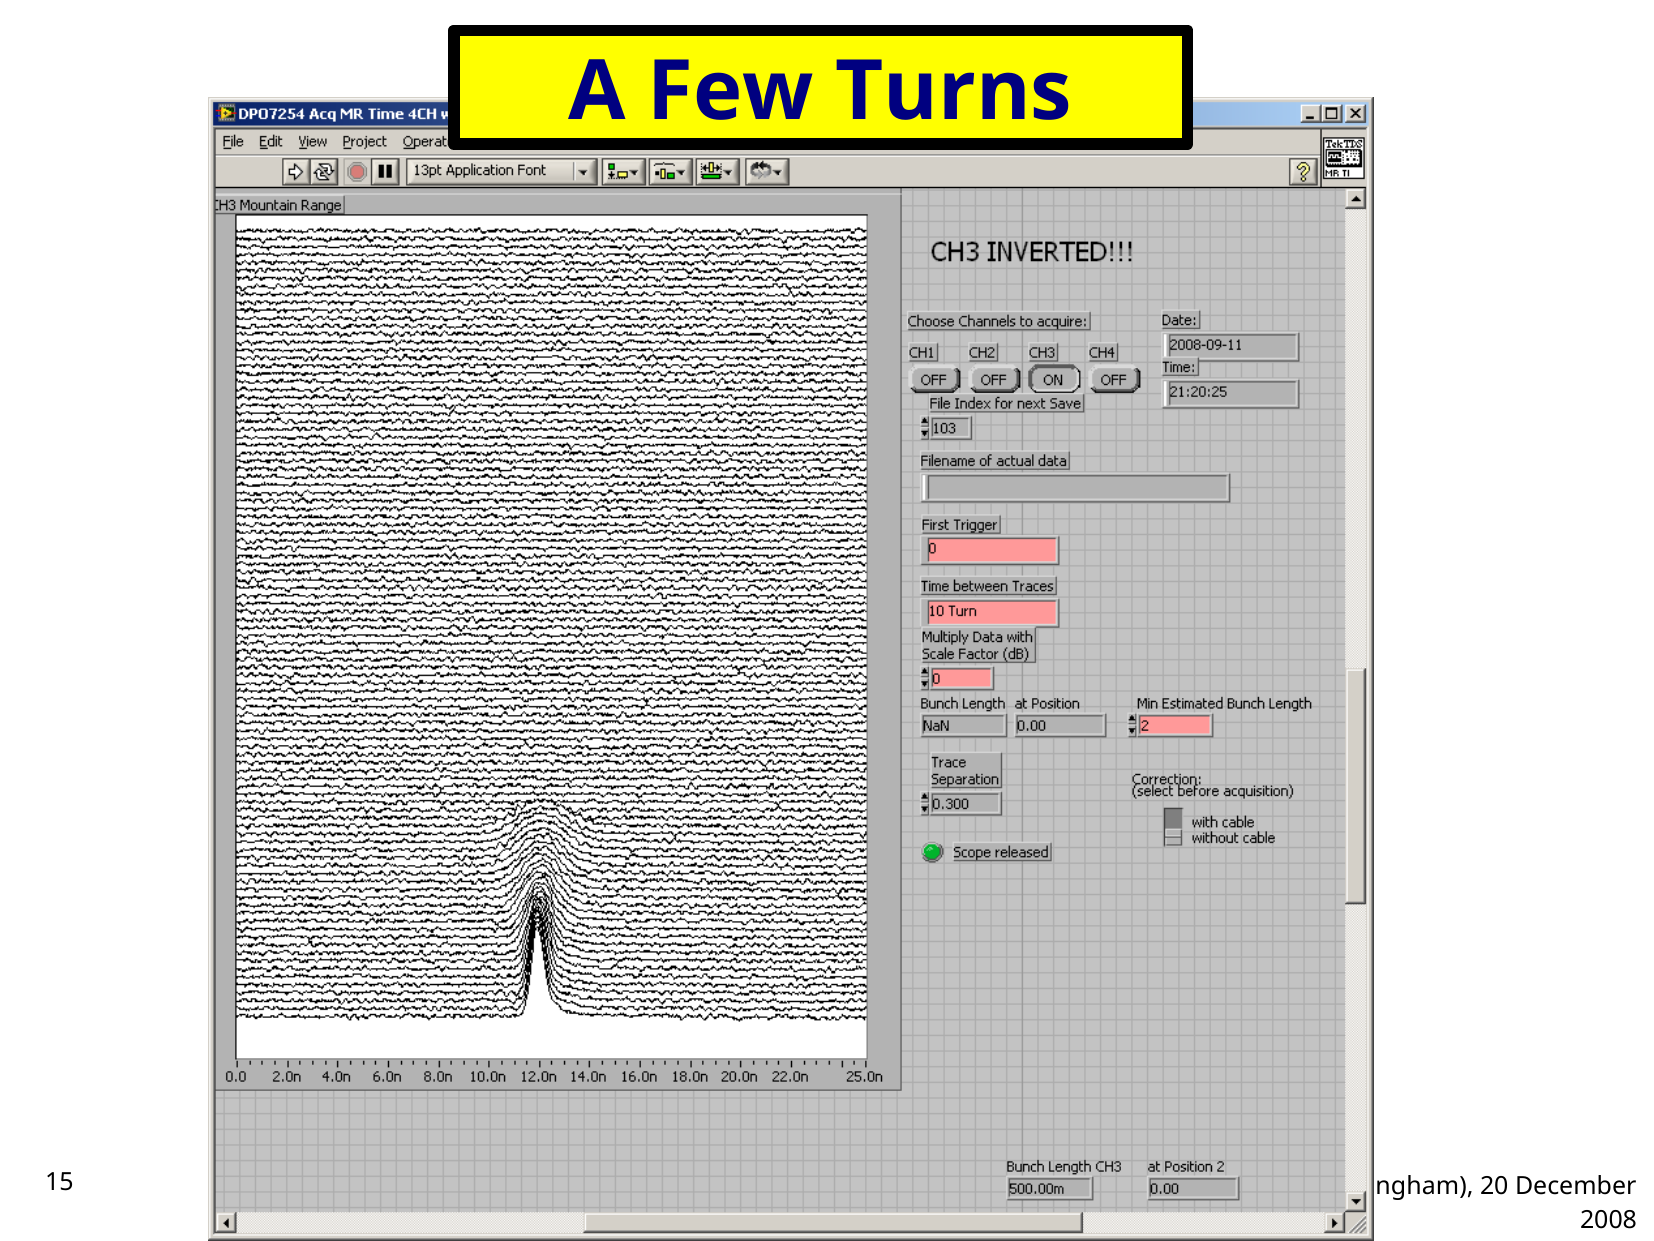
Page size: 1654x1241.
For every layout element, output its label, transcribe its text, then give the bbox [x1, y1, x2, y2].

title A Few Turns [453, 33, 1188, 142]
picture [208, 97, 1374, 1241]
